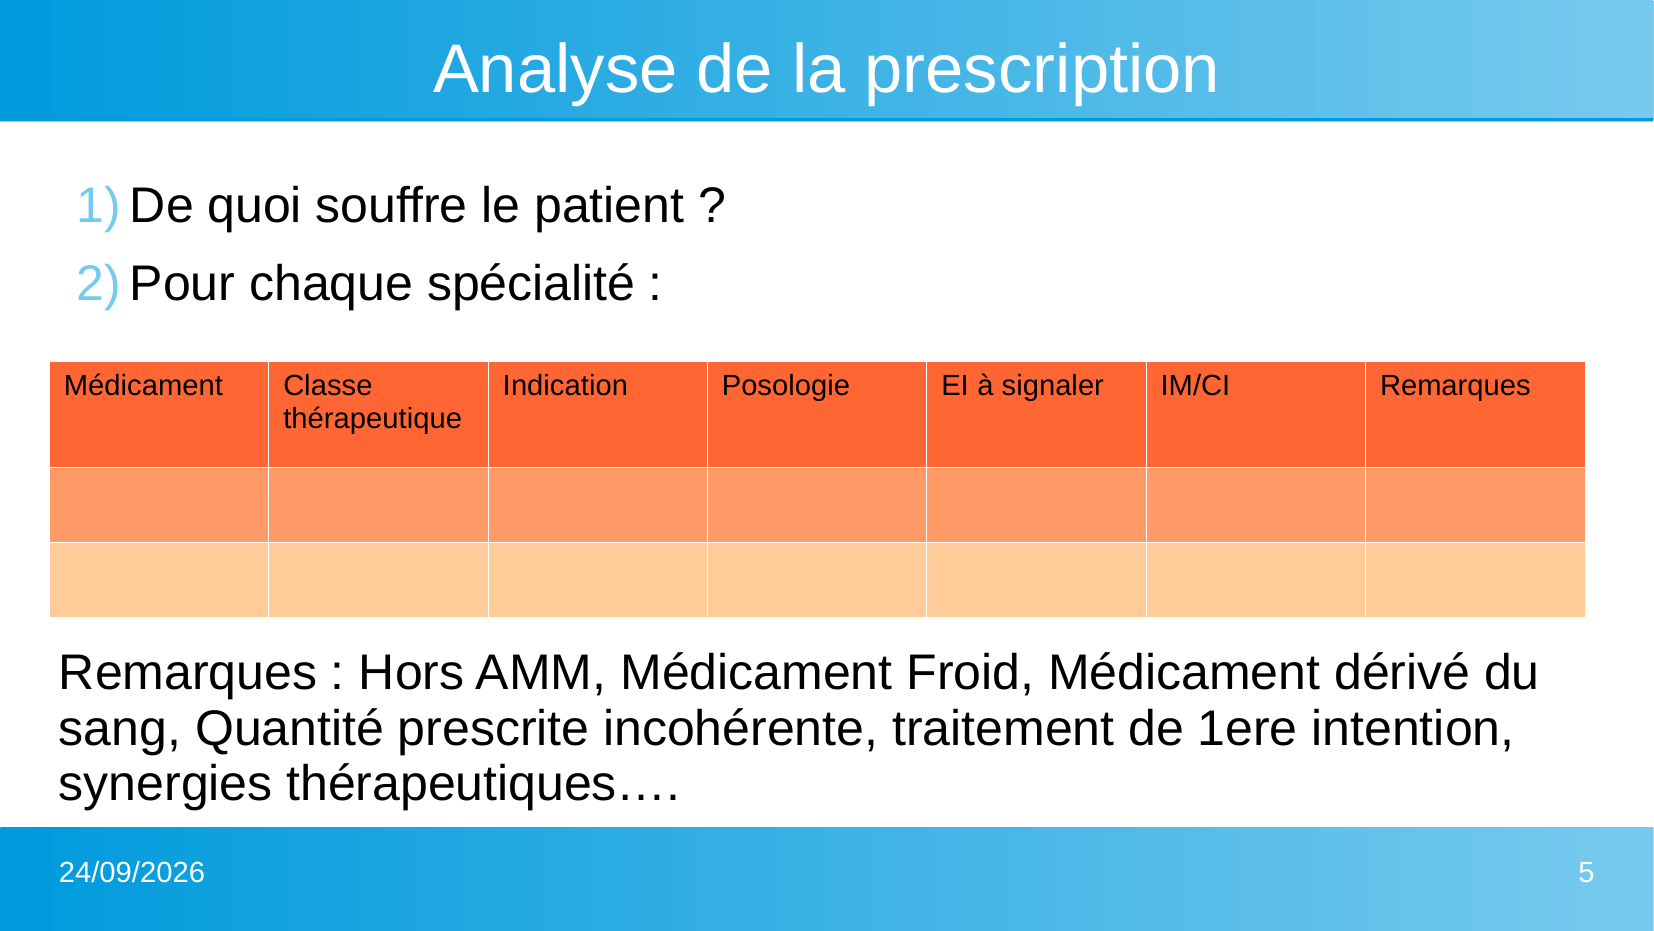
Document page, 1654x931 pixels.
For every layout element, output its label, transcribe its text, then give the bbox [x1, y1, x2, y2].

table_cell [927, 468, 1146, 542]
table_cell [927, 543, 1146, 617]
table_cell [708, 468, 926, 542]
table_header Posologie [708, 362, 926, 467]
title Analyse de la prescription [59, 29, 1595, 108]
table_cell [1147, 468, 1365, 542]
table_cell [708, 543, 926, 617]
table_cell [269, 543, 488, 617]
table_header Remarques [1366, 362, 1585, 467]
table_header EI à signaler [927, 362, 1146, 467]
table_header Classe thérapeutique [269, 362, 488, 467]
table_cell [50, 468, 268, 542]
table_header Indication [489, 362, 707, 467]
table_cell [50, 543, 268, 617]
table_cell [1366, 468, 1585, 542]
table_cell [1366, 543, 1585, 617]
table_cell [489, 468, 707, 542]
table_header Médicament [50, 362, 268, 467]
list De quoi souffre le patient ? Pour chaque spécialité : Remarques : Hors AMM, Médicament Froid, Médicament dérivé du sang, Quantité prescrite incohérente, traitement de 1ere intention, synergies thérapeutiques…. [59, 177, 1595, 768]
table_cell [1147, 543, 1365, 617]
table_cell [269, 468, 488, 542]
table_header IM/CI [1147, 362, 1365, 467]
table_cell [489, 543, 707, 617]
